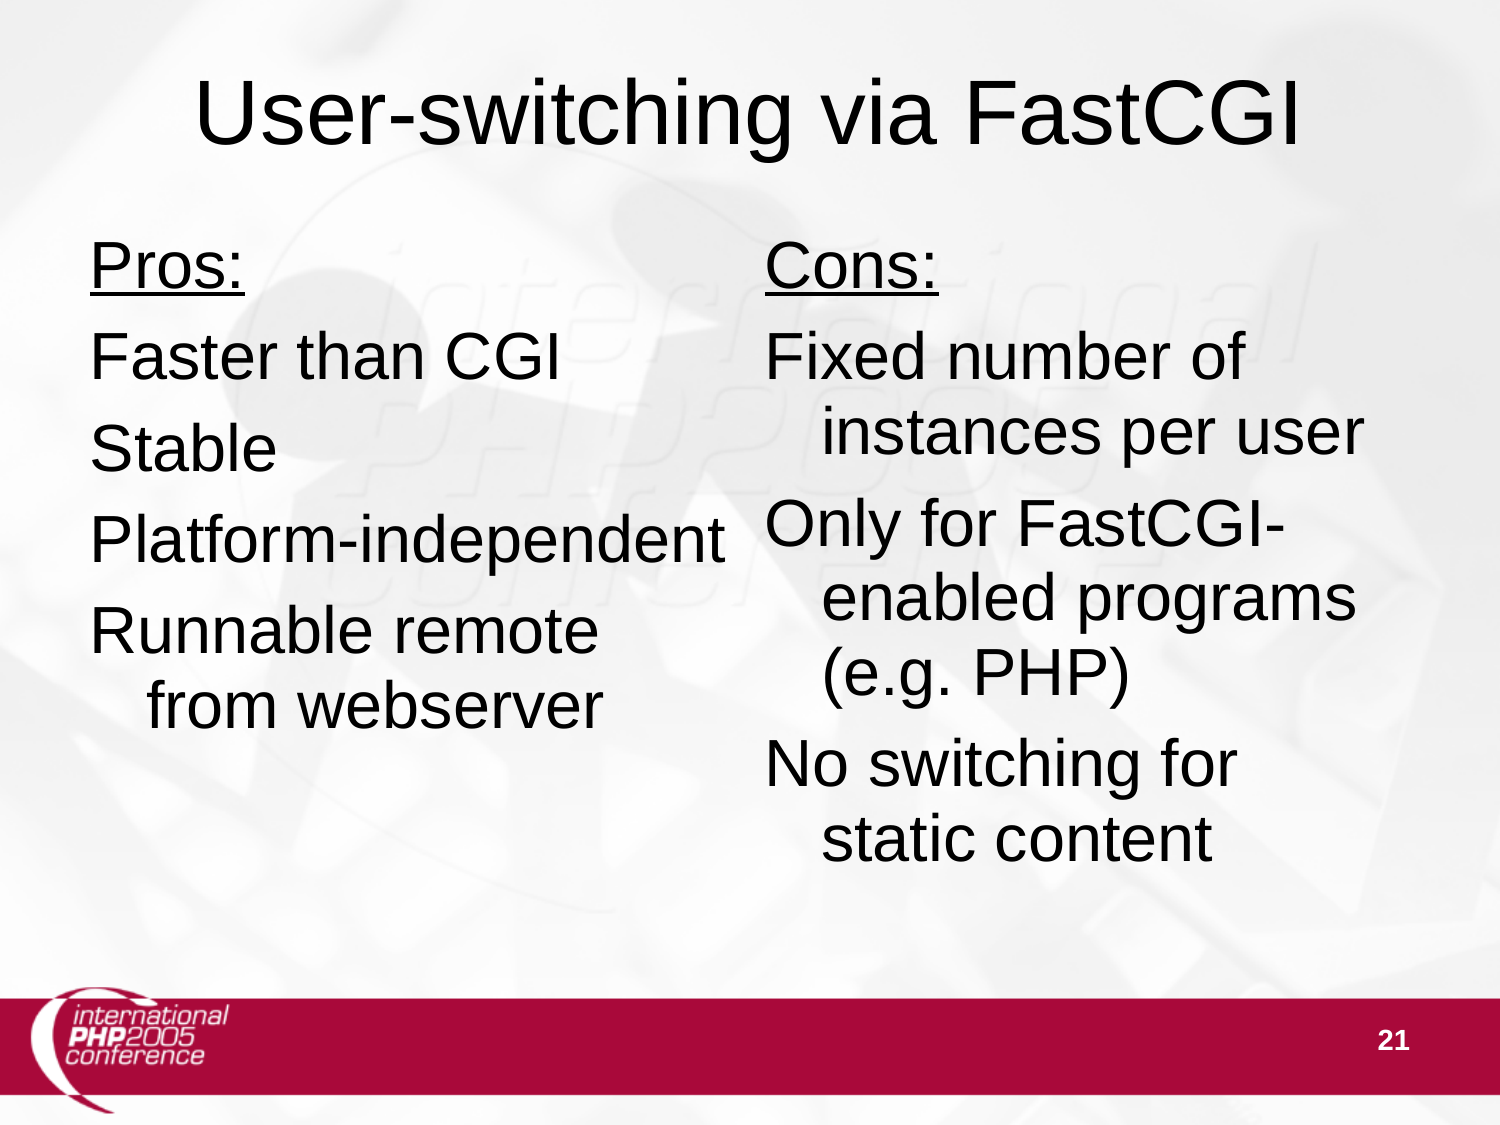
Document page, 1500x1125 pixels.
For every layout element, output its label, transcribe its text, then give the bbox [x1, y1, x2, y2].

picture [0, 0, 1500, 1125]
list Cons: Fixed number of instances per user Only for FastCGI-enabled programs (e.g. PHP) No switching for static content [750, 220, 1426, 977]
title User-switching via FastCGI [75, 18, 1426, 207]
list Pros: Faster than CGI Stable Platform-independent Runnable remote from webserver [75, 220, 750, 976]
